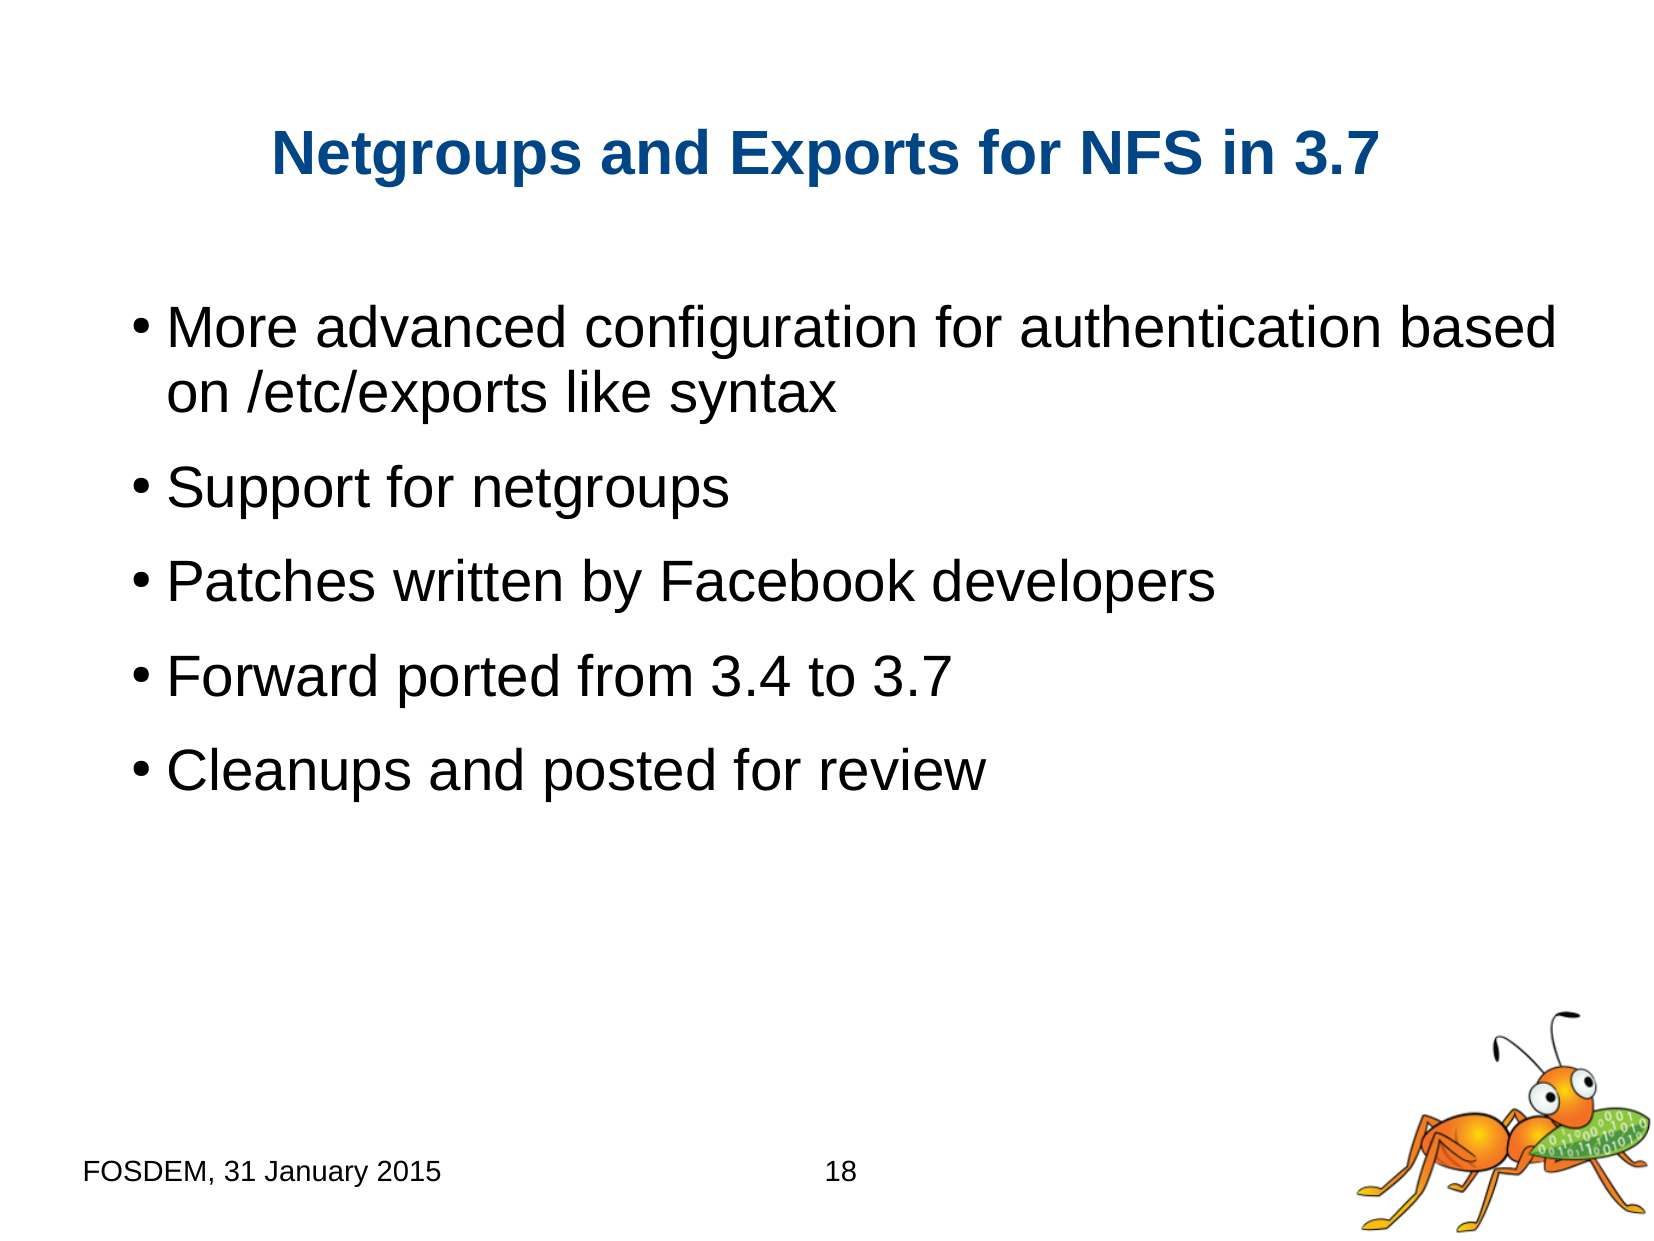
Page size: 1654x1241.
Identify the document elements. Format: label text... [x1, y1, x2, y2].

title Netgroups and Exports for NFS in 3.7 [82, 49, 1571, 257]
picture [1353, 1009, 1654, 1235]
list More advanced configuration for authentication based on /etc/exports like syntax Support for netgroups Patches written by Facebook developers Forward ported from 3.4 to 3.7 Cleanups and posted for review [130, 294, 1619, 1120]
